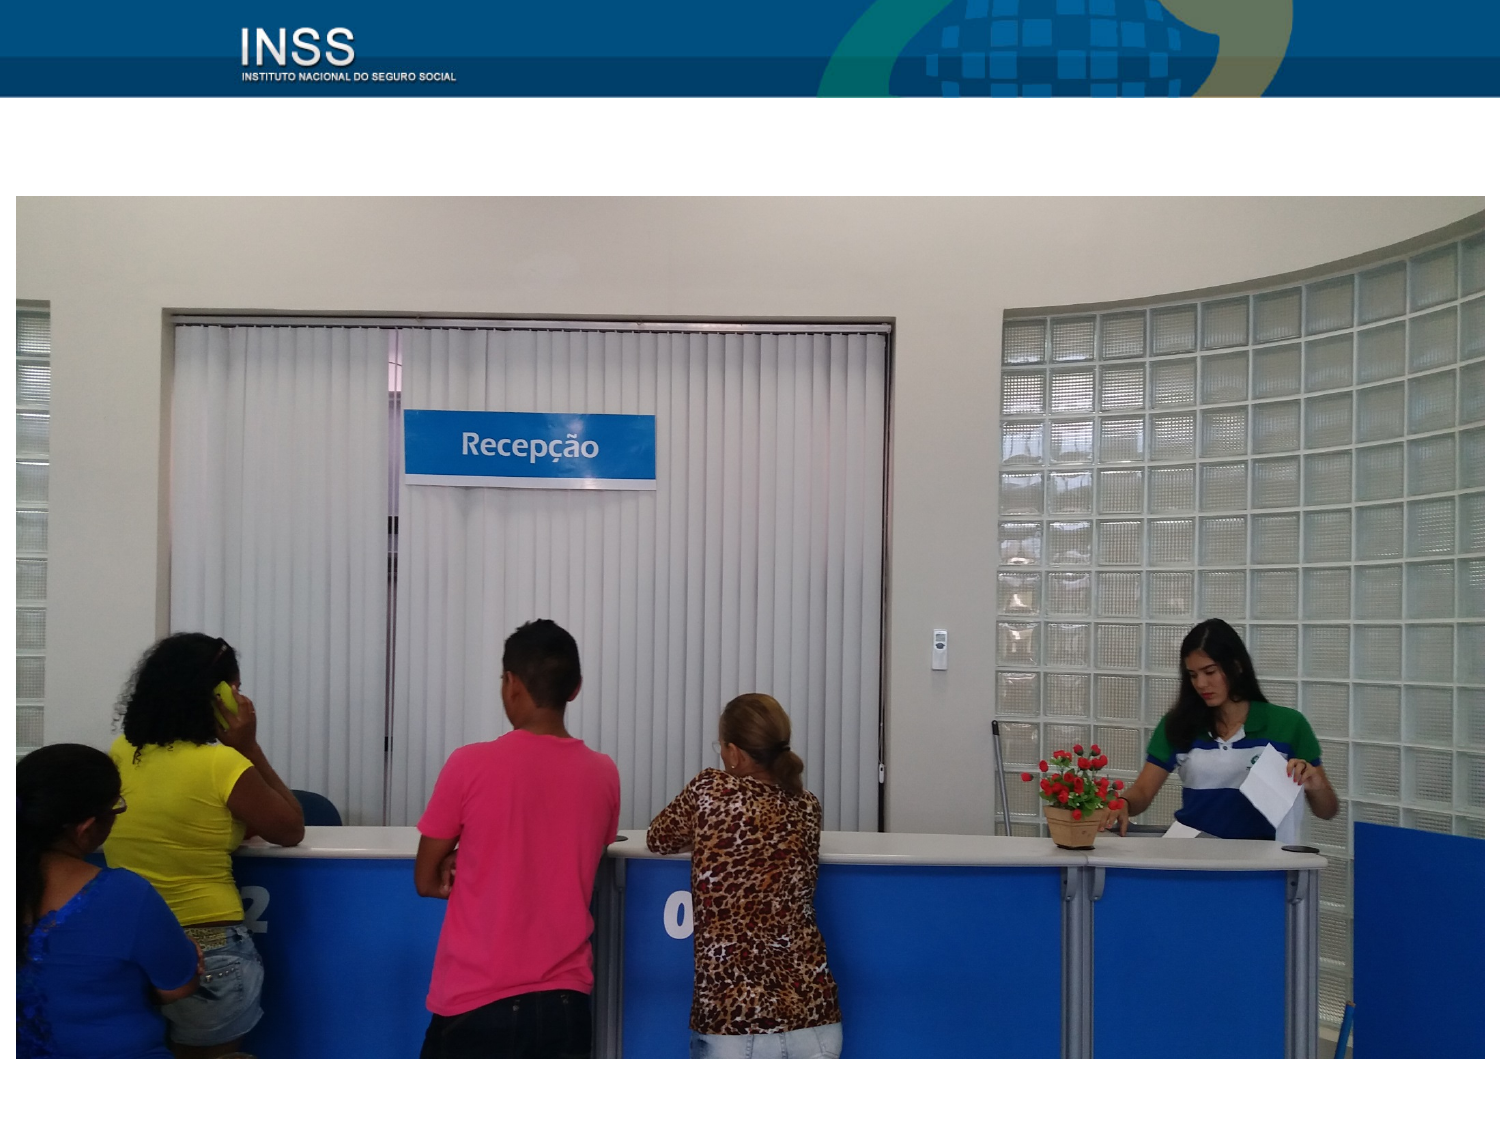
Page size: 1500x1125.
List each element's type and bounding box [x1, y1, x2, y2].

picture [0, 0, 1500, 98]
picture [16, 196, 1485, 1059]
